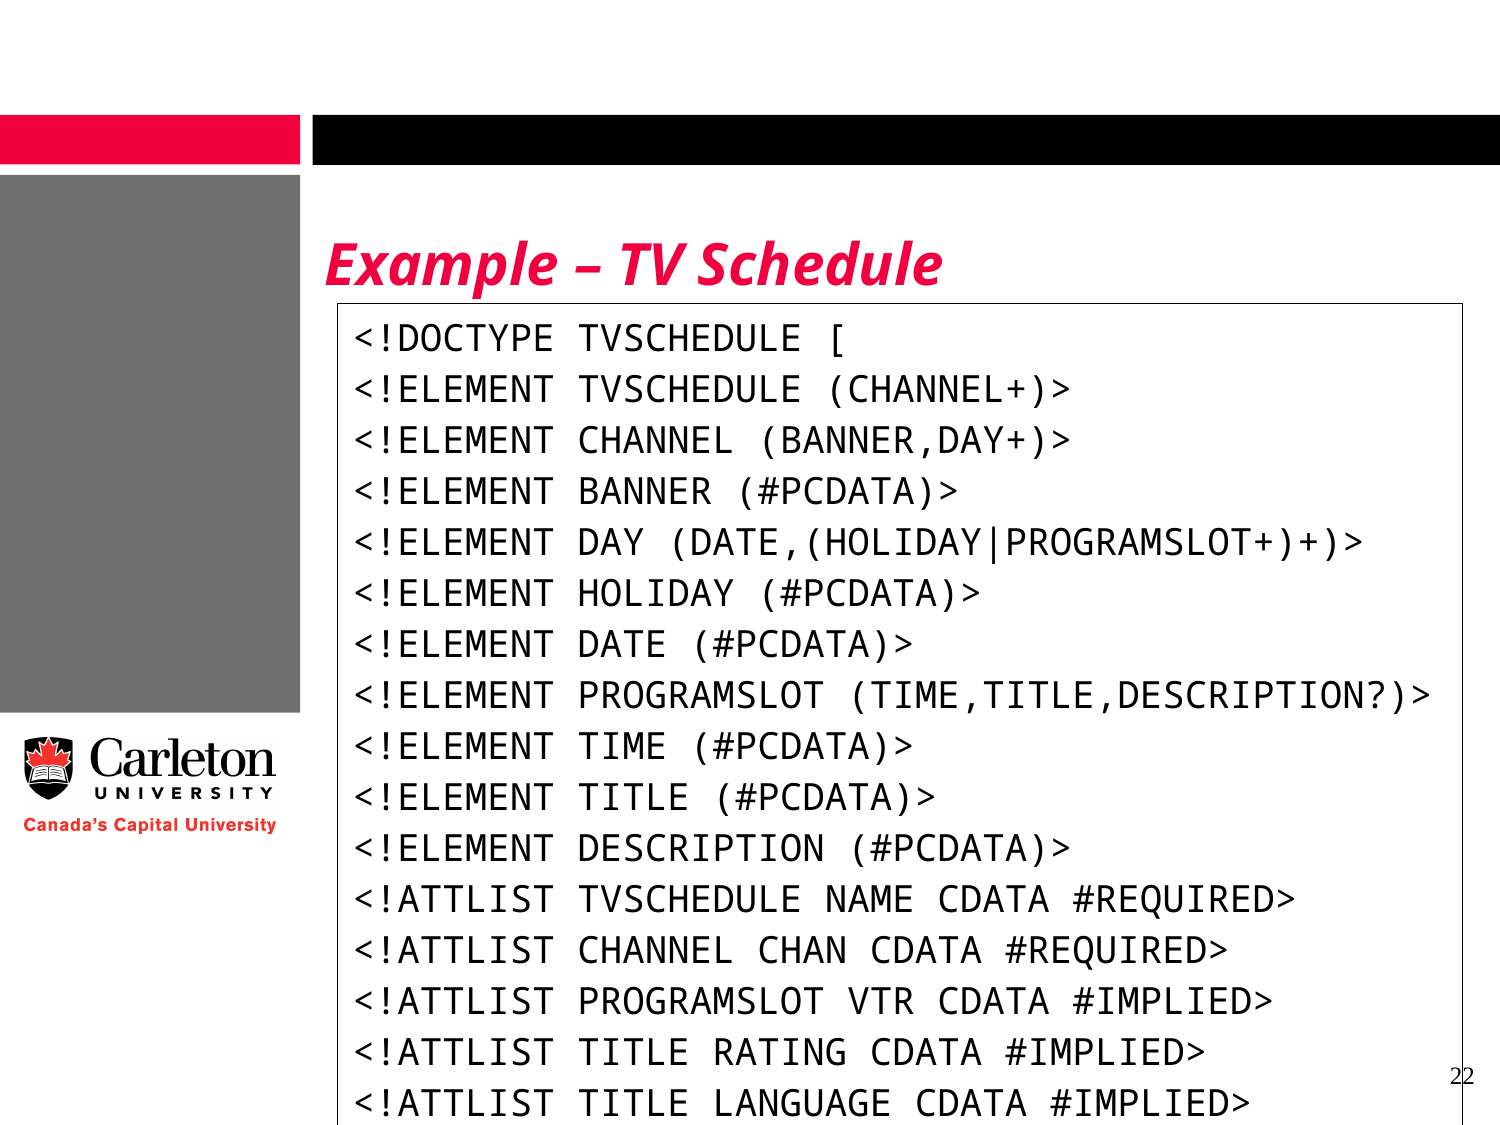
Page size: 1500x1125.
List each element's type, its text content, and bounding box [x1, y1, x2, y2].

text_box <!DOCTYPE TVSCHEDULE [ <!ELEMENT TVSCHEDULE (CHANNEL+)> <!ELEMENT CHANNEL (BANNER,DAY+)> <!ELEMENT BANNER (#PCDATA)> <!ELEMENT DAY (DATE,(HOLIDAY|PROGRAMSLOT+)+)> <!ELEMENT HOLIDAY (#PCDATA)> <!ELEMENT DATE (#PCDATA)> <!ELEMENT PROGRAMSLOT (TIME,TITLE,DESCRIPTION?)> <!ELEMENT TIME (#PCDATA)> <!ELEMENT TITLE (#PCDATA)> <!ELEMENT DESCRIPTION (#PCDATA)> <!ATTLIST TVSCHEDULE NAME CDATA #REQUIRED> <!ATTLIST CHANNEL CHAN CDATA #REQUIRED> <!ATTLIST PROGRAMSLOT VTR CDATA #IMPLIED> <!ATTLIST TITLE RATING CDATA #IMPLIED> <!ATTLIST TITLE LANGUAGE CDATA #IMPLIED> ]> [337, 303, 1463, 1088]
picture [24, 737, 276, 834]
title Example – TV Schedule [324, 187, 1450, 338]
